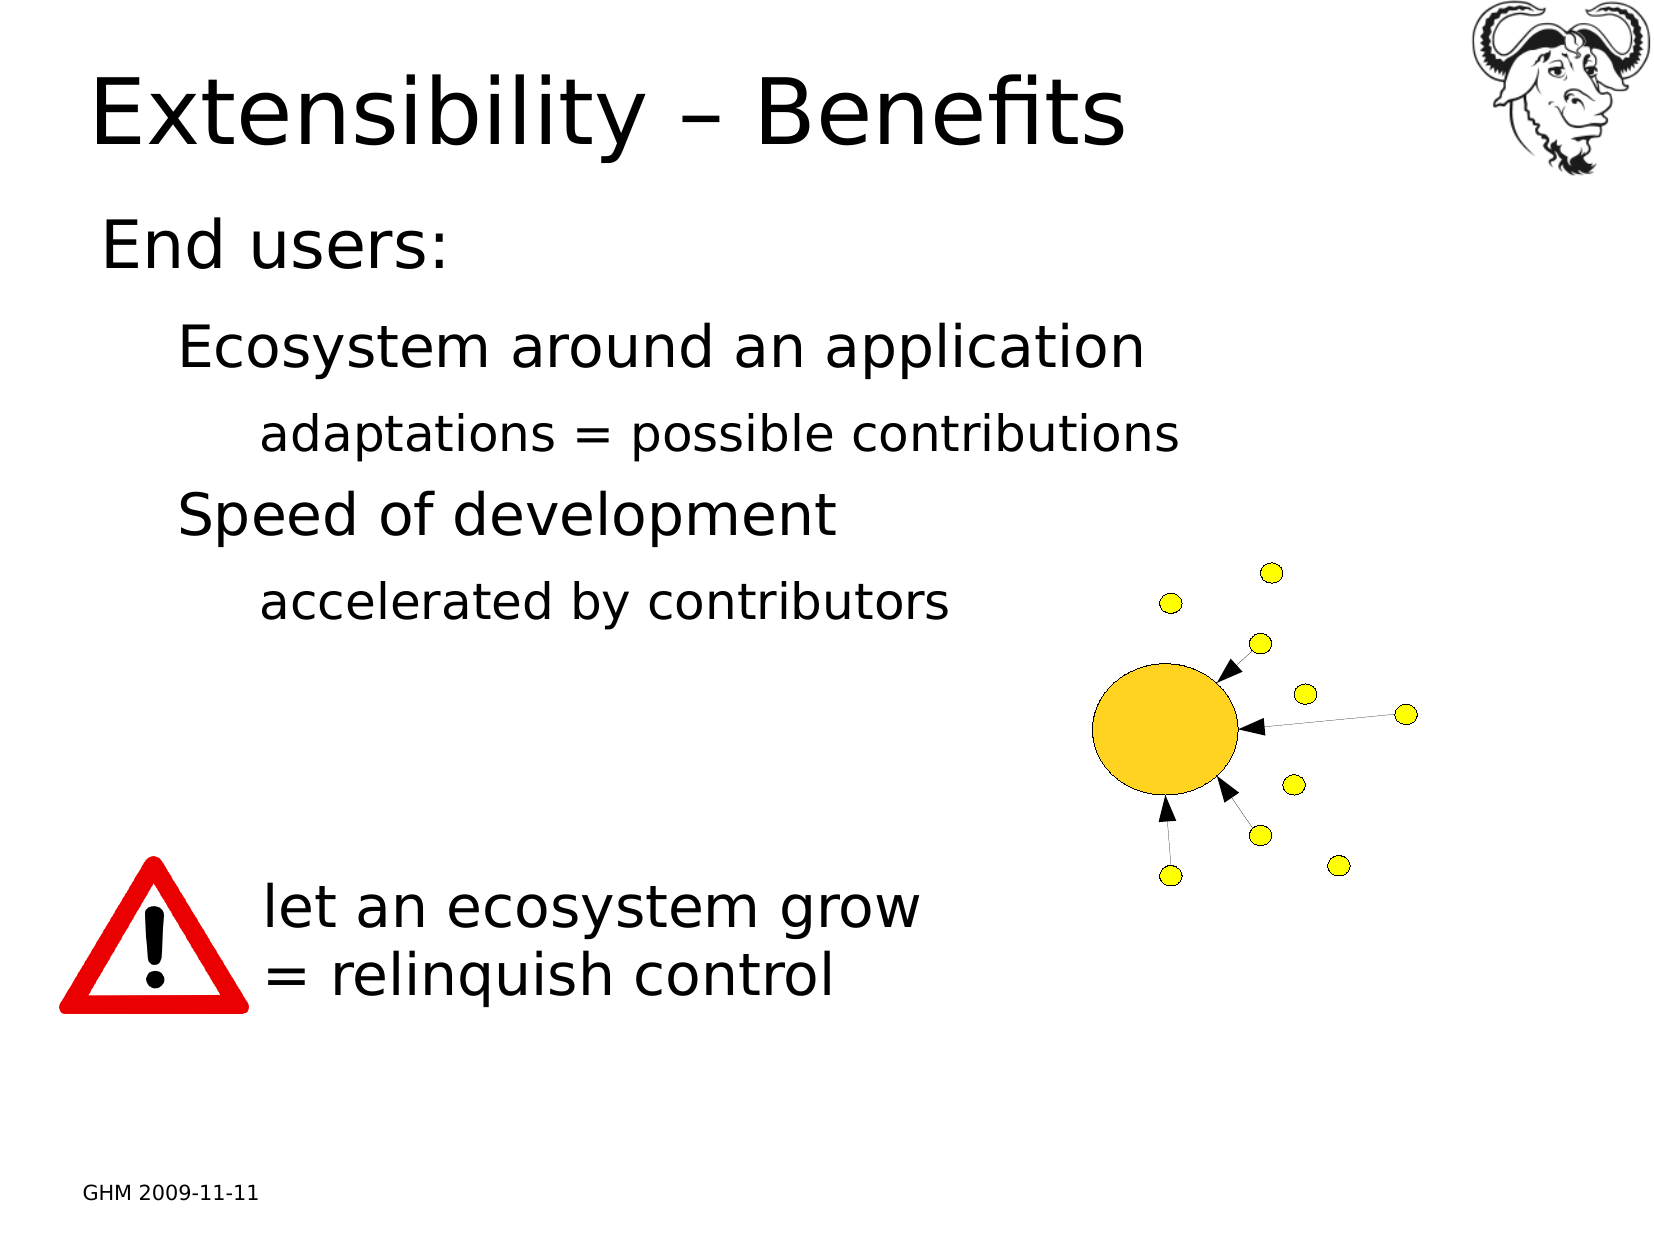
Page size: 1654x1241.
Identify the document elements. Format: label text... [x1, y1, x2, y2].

text_box [1394, 704, 1418, 725]
text_box [1092, 663, 1239, 795]
text_box [1260, 562, 1283, 584]
text_box [1294, 683, 1317, 705]
text_box [1249, 633, 1272, 654]
picture [59, 856, 249, 1014]
text_box [1159, 593, 1183, 614]
text_box let an ecosystem grow = relinquish control [248, 866, 1046, 1017]
title Extensibility – Benefits [88, 56, 1388, 170]
text_box [1159, 865, 1183, 886]
text_box [1249, 825, 1272, 846]
text_box [1327, 855, 1351, 876]
text_box [1282, 774, 1306, 796]
list End users: Ecosystem around an application adaptations = possible contributions Speed of development accelerated by contributors [82, 206, 1571, 739]
picture [1469, 0, 1654, 178]
